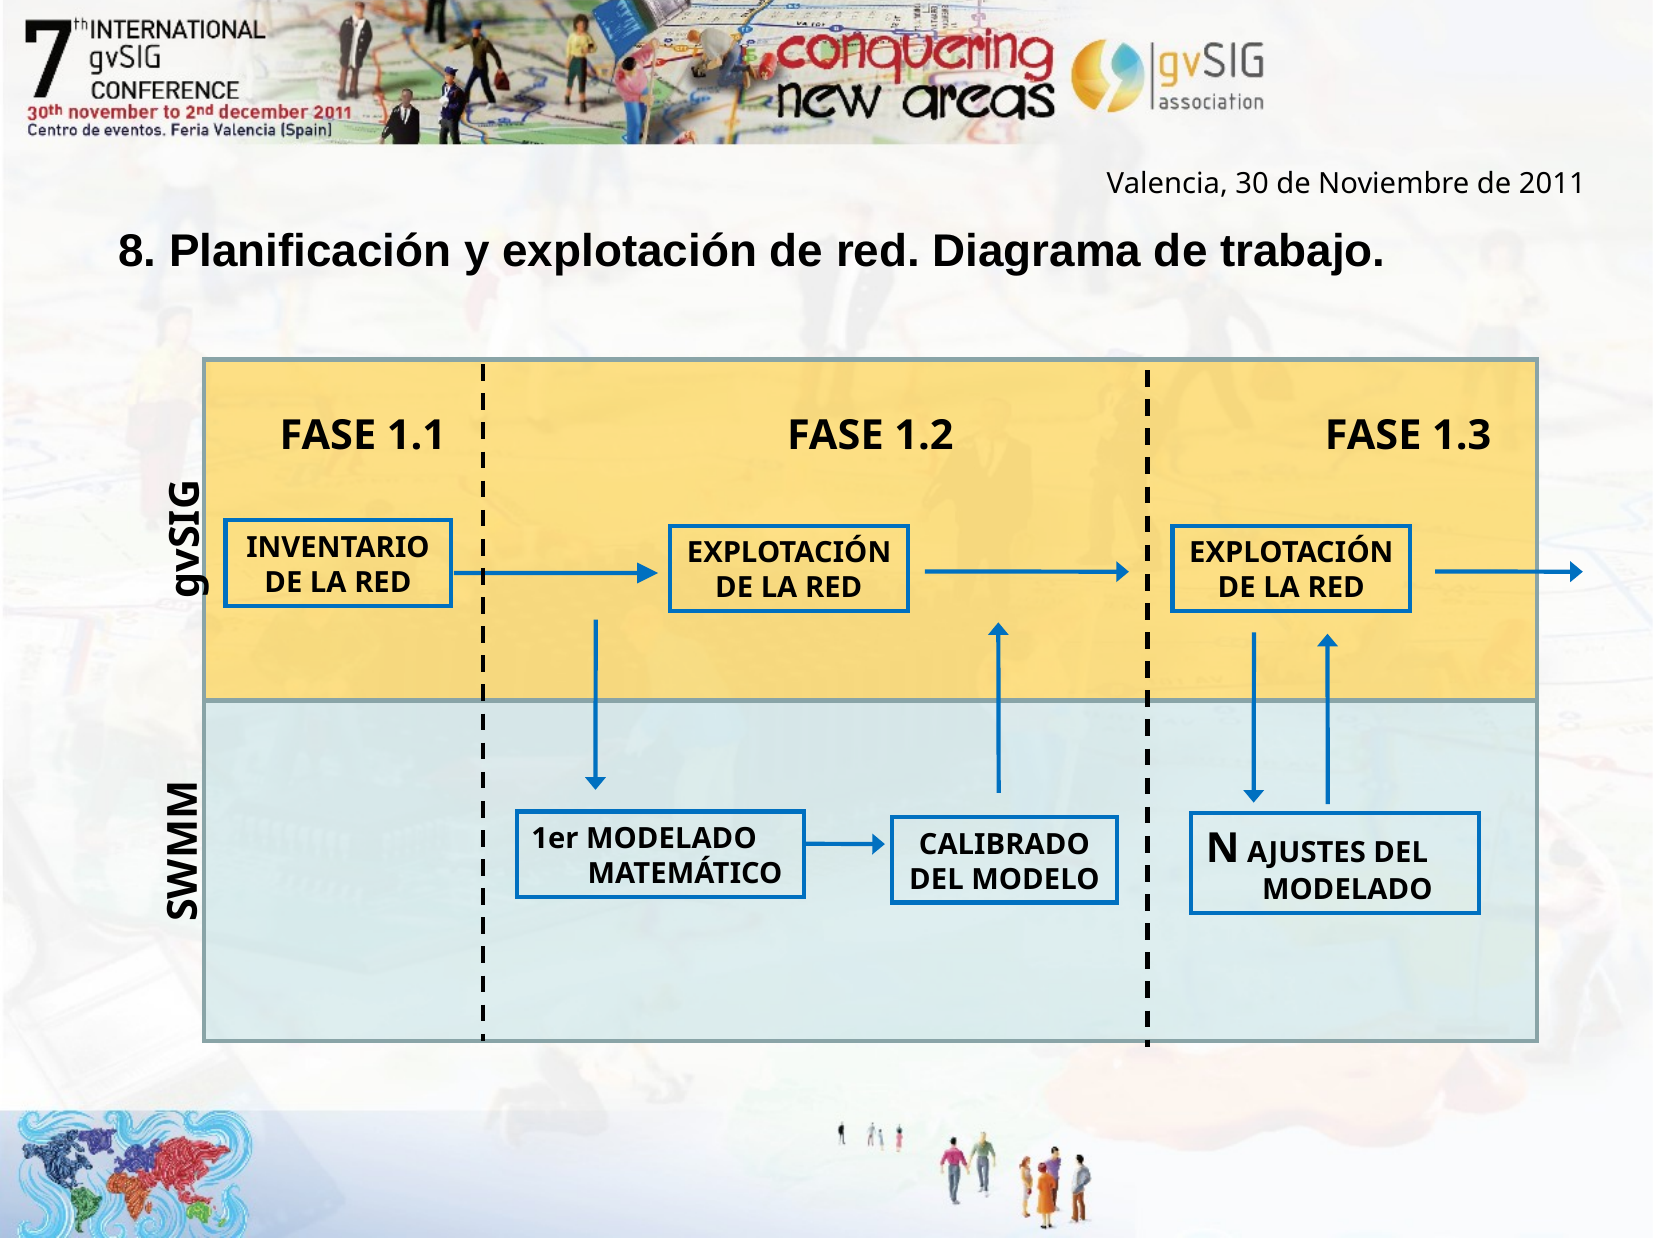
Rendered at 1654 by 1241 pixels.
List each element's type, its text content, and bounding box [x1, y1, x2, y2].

text_box FASE 1.3 [1309, 400, 1507, 466]
text_box CALIBRADO DEL MODELO [891, 817, 1117, 903]
text_box INVENTARIO DE LA RED [225, 520, 451, 606]
text_box SWMM [147, 765, 213, 937]
text_box 1er MODELADO MATEMÁTICO [516, 811, 805, 897]
text_box 8. Planificación y explotación de red. Diagrama de trabajo. [118, 224, 1506, 277]
text_box EXPLOTACIÓN DE LA RED [670, 526, 908, 612]
picture [0, 0, 1653, 1238]
title Valencia, 30 de Noviembre de 2011 [1051, 156, 1642, 207]
text_box FASE 1.1 [264, 400, 462, 466]
text_box N AJUSTES DEL MODELADO [1191, 813, 1479, 914]
text_box EXPLOTACIÓN DE LA RED [1172, 526, 1411, 612]
text_box gvSIG [149, 464, 215, 614]
text_box FASE 1.2 [772, 400, 969, 466]
text_box [204, 359, 1538, 1041]
